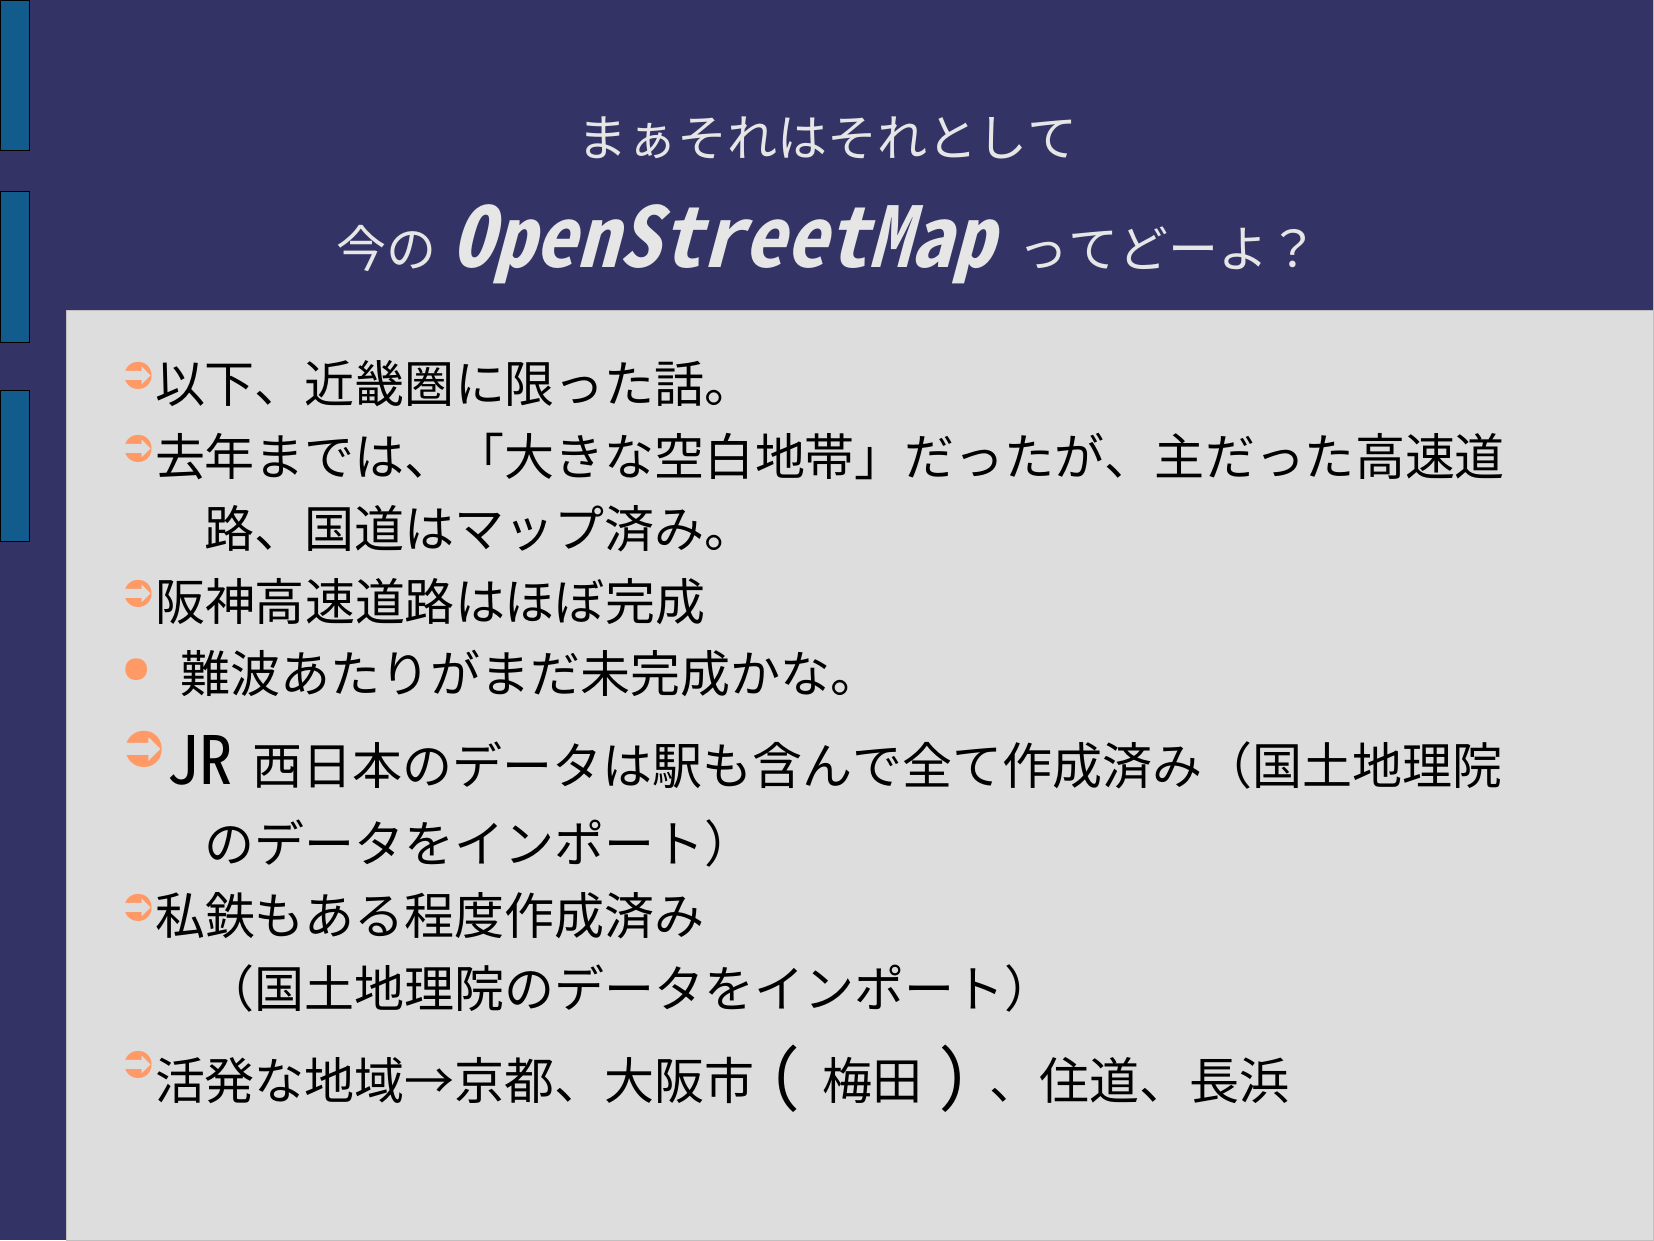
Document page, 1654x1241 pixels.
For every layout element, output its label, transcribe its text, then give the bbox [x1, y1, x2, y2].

list 以下、近畿圏に限った話。 去年までは、「大きな空白地帯」だったが、主だった高速道路、国道はマップ済み。 阪神高速道路はほぼ完成 難波あたりがまだ未完成かな。 JR西日本のデータは駅も含んで全て作成済み（国土地理院のデータをインポート） 私鉄もある程度作成済み （国土地理院のデータをインポート） 活発な地域→京都、大阪市(梅田)、住道、長浜 [121, 344, 1534, 1127]
title まぁそれはそれとして 今のOpenStreetMapってどーよ？ [121, 38, 1534, 344]
